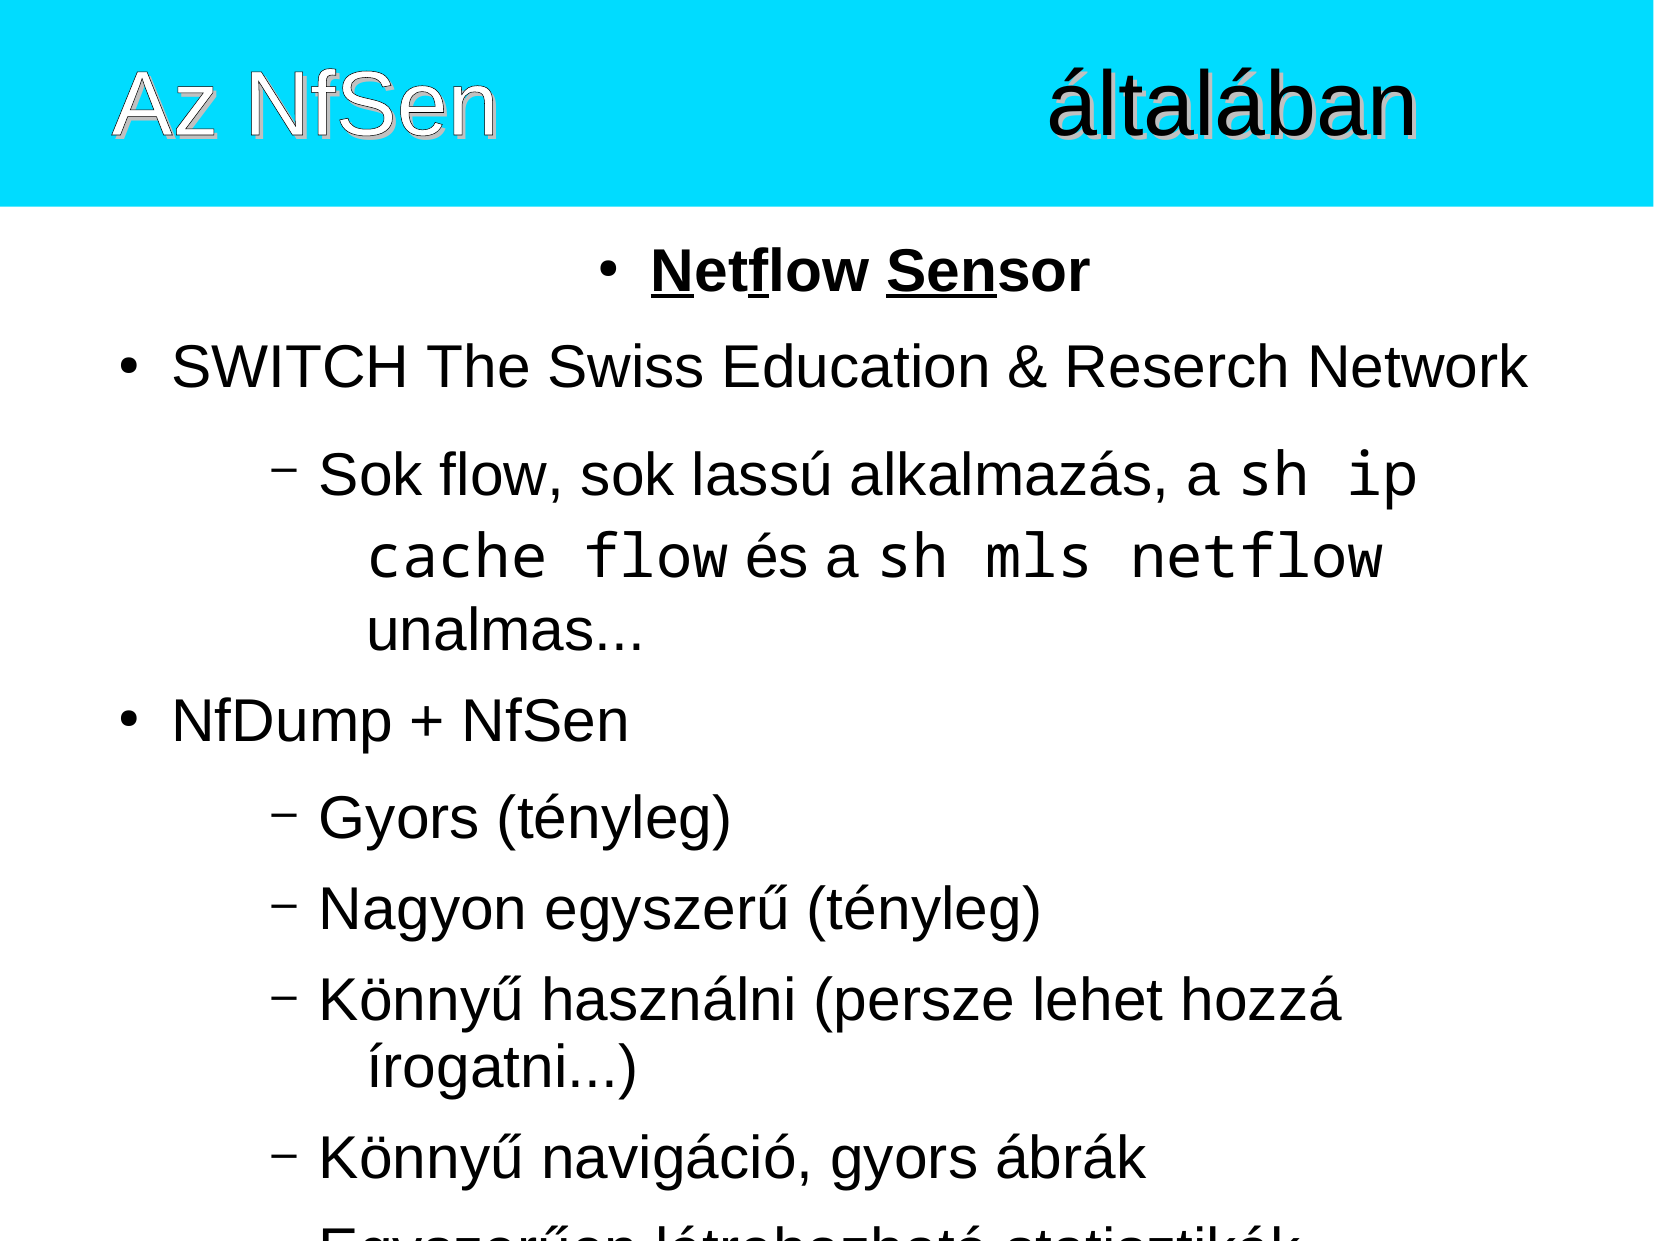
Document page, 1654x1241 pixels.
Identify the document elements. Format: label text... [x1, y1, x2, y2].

title Az NfSen általában [0, 0, 1654, 207]
list Netflow Sensor SWITCH The Swiss Education & Reserch Network Sok flow, sok lassú alkalmazás, a sh ip cache flow és a sh mls netflow unalmas... NfDump + NfSen Gyors (tényleg) Nagyon egyszerű (tényleg) Könnyű használni (persze lehet hozzá írogatni...) Könnyű navigáció, gyors ábrák Egyszerűen létrehozható statisztikák Sok, sok, sok diszk igény [82, 236, 1571, 1241]
